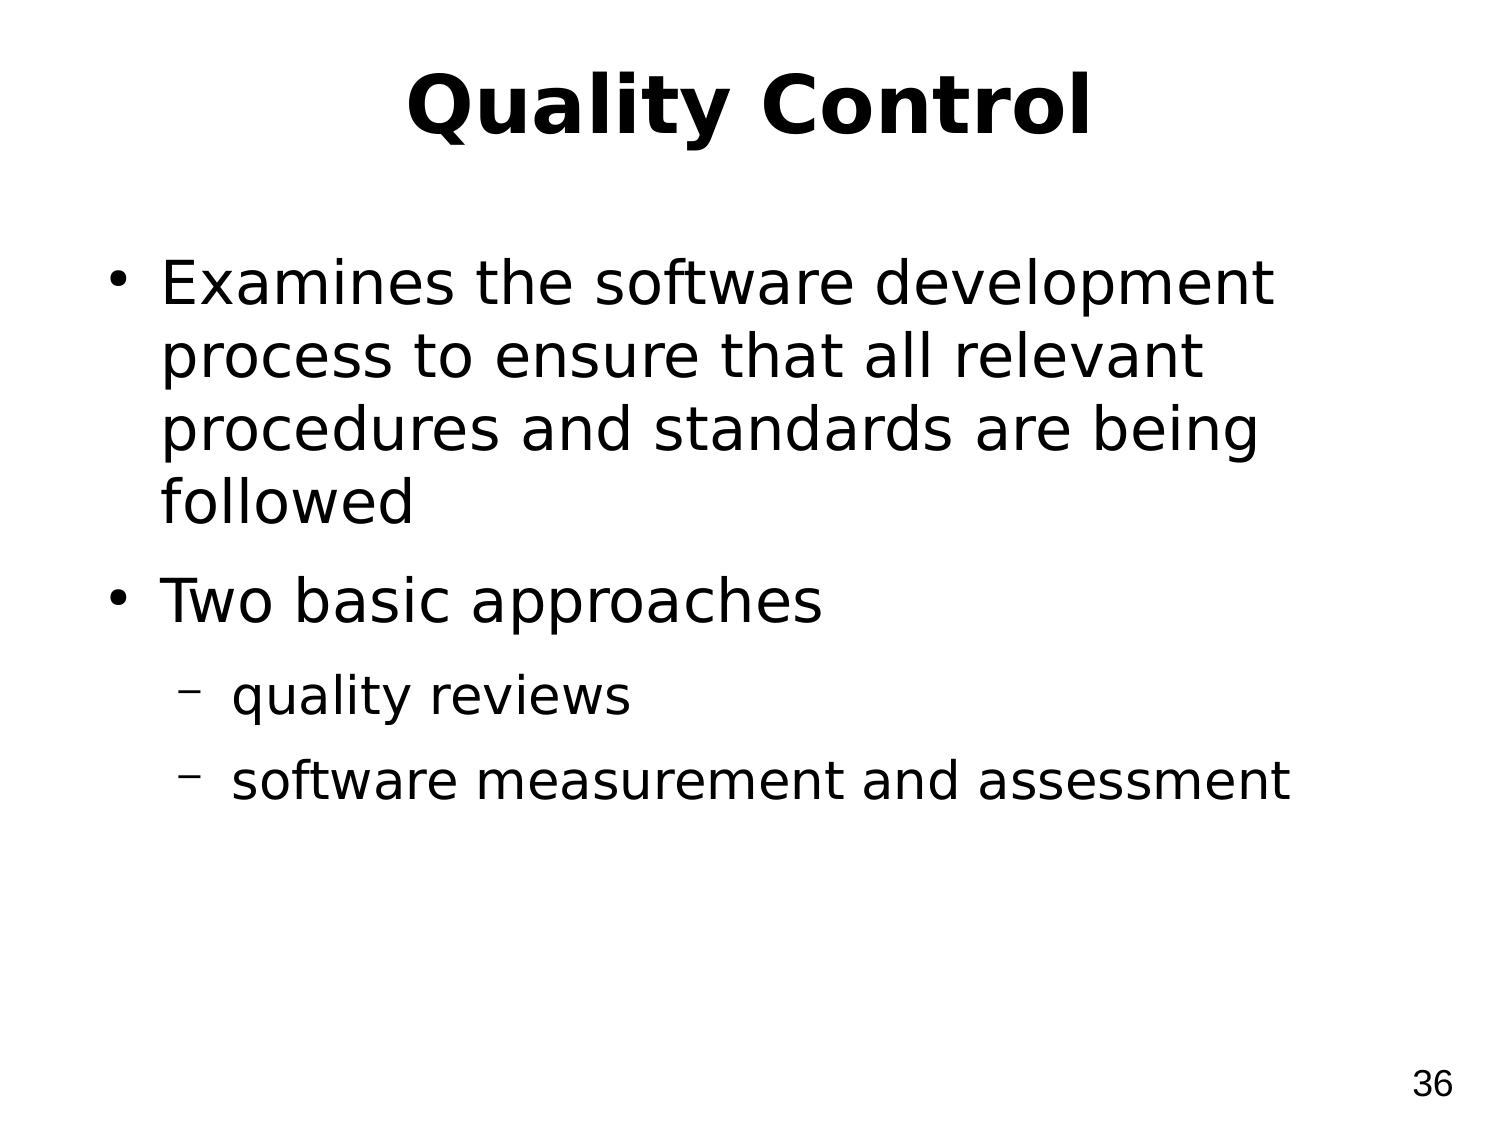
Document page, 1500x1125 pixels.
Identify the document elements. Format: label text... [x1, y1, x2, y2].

list Examines the software development process to ensure that all relevant procedures and standards are being followed Two basic approaches quality reviews software measurement and assessment [75, 236, 1425, 1093]
title Quality Control [75, 44, 1425, 177]
